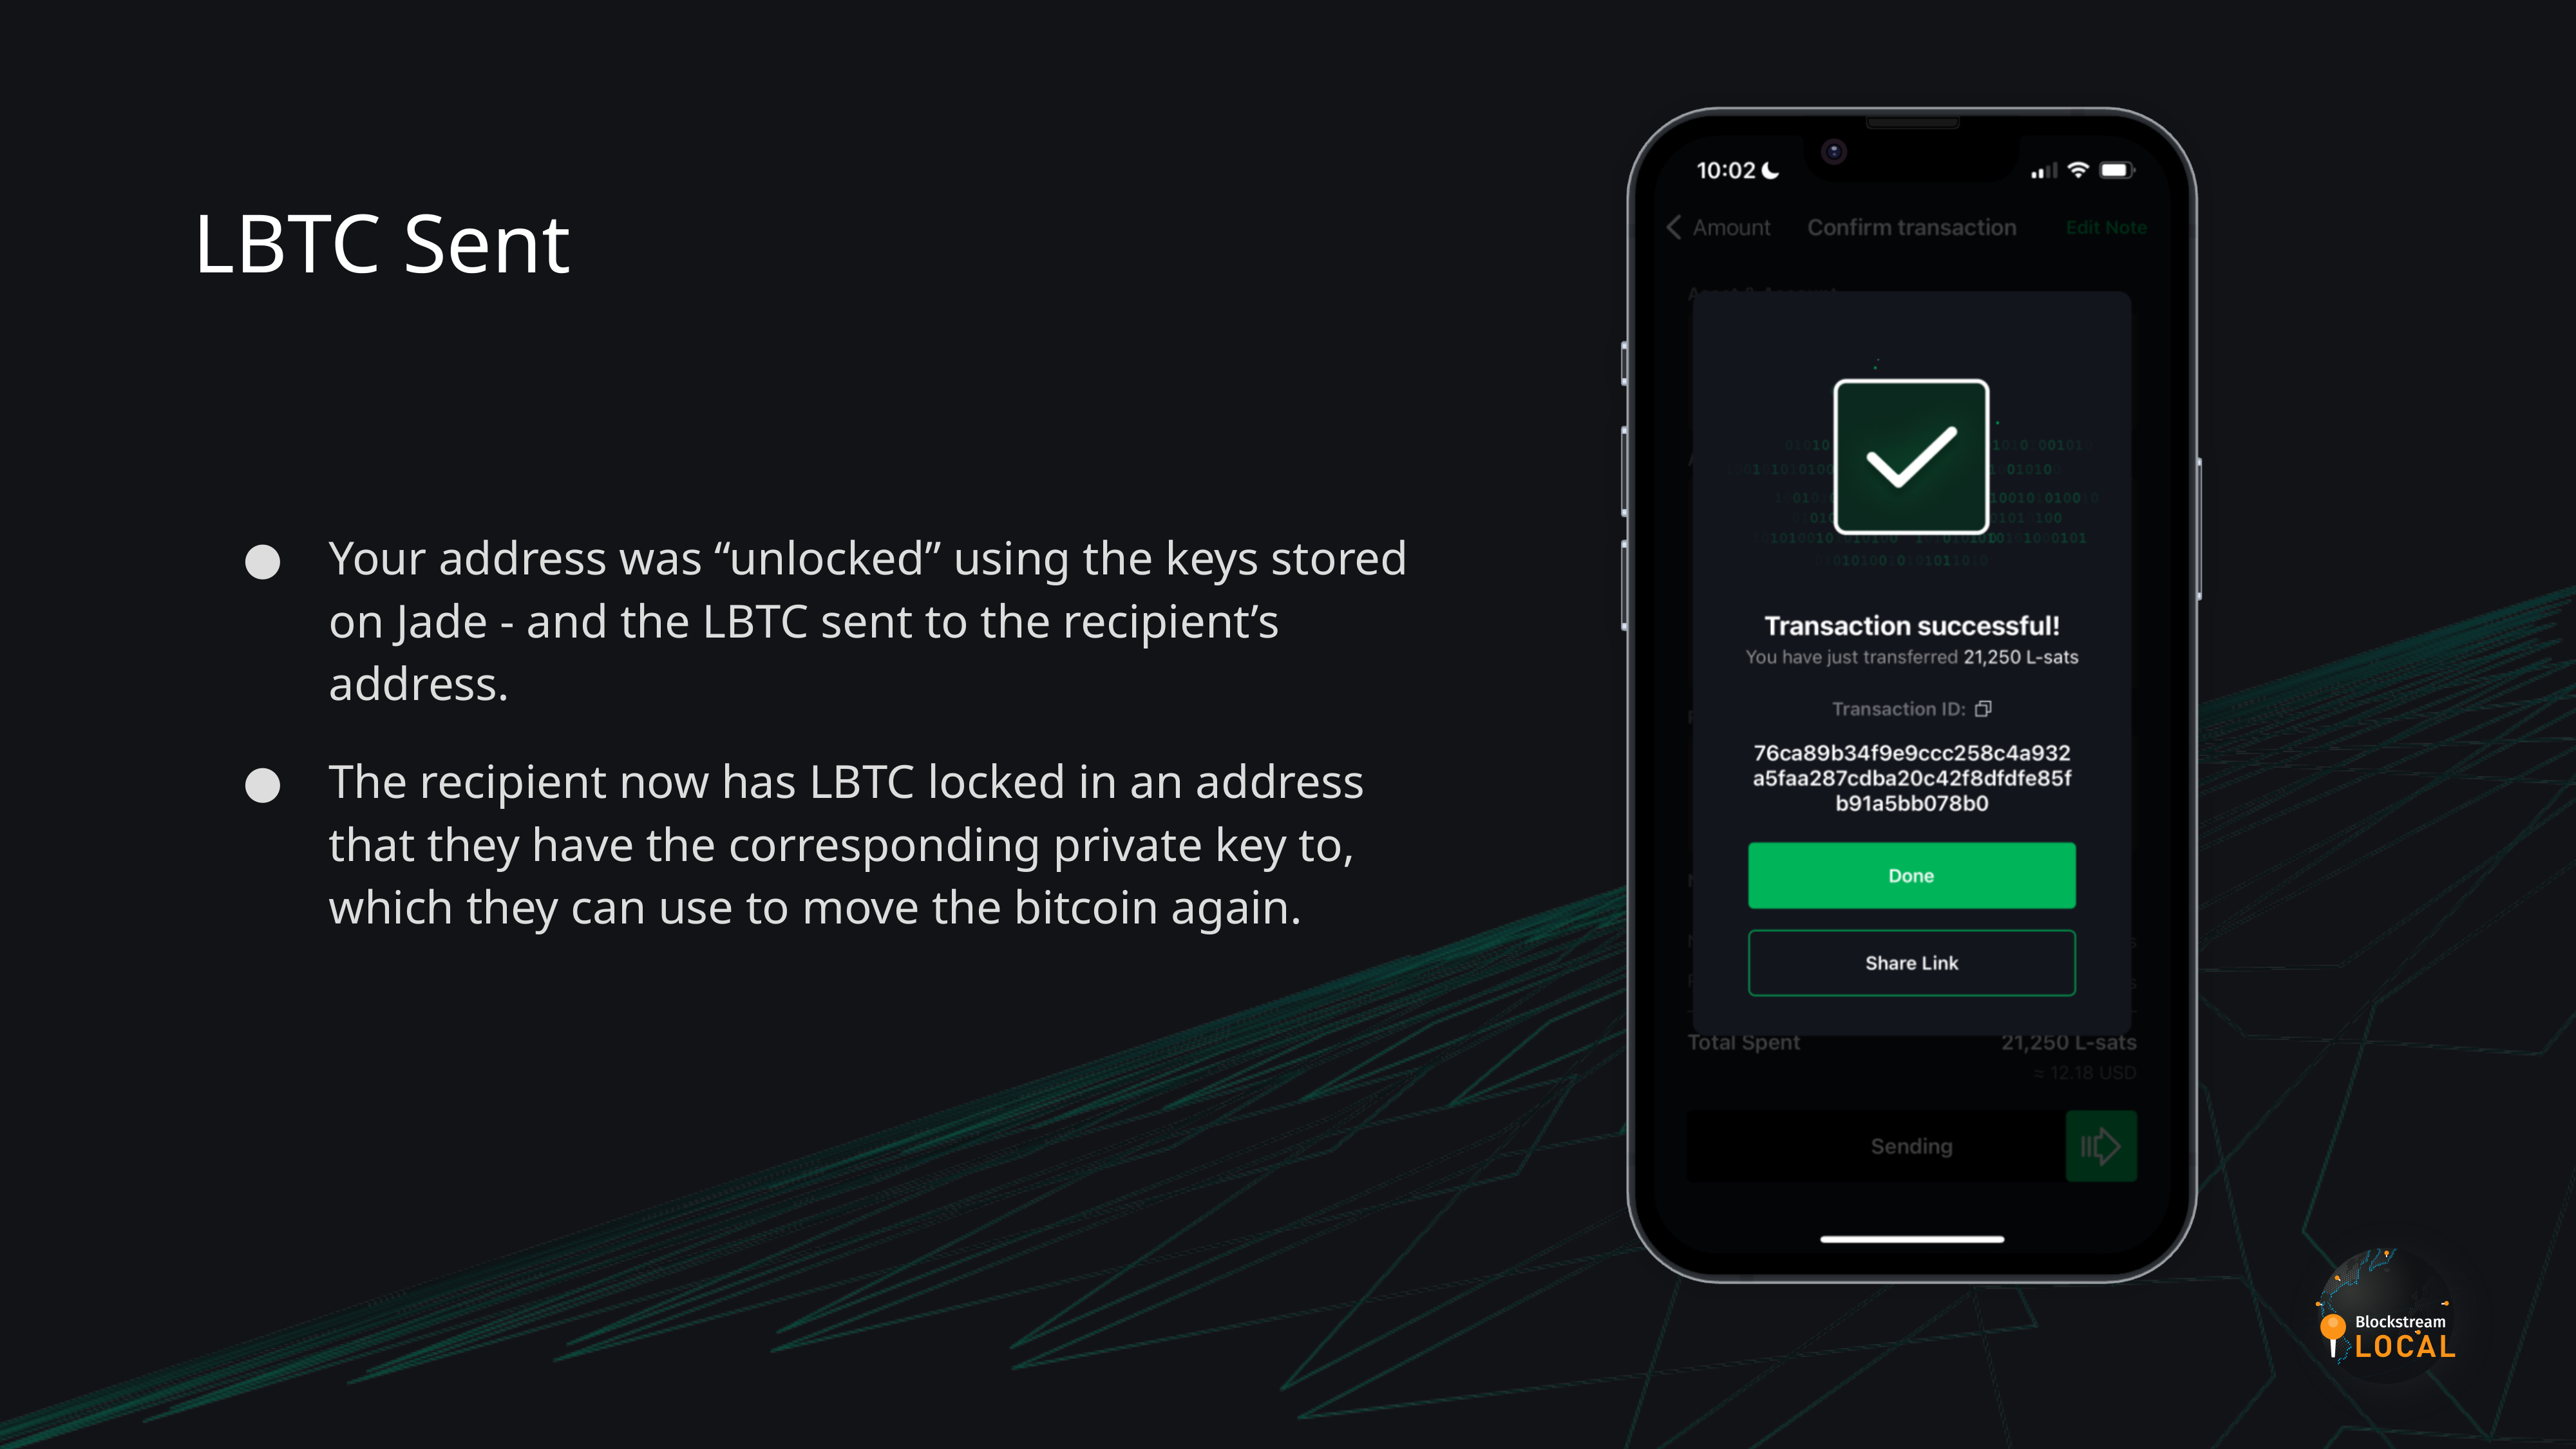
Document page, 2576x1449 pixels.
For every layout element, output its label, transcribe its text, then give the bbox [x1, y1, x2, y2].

picture [0, 0, 2576, 1449]
text_box Your address was “unlocked” using the keys stored on Jade - and the LBTC sent to the recipient’s address. The recipient now has LBTC locked in an address that they have the corresponding private key to, which they can use to move the bitcoin again. [186, 495, 1187, 959]
list LBTC Sent [180, 188, 1187, 314]
